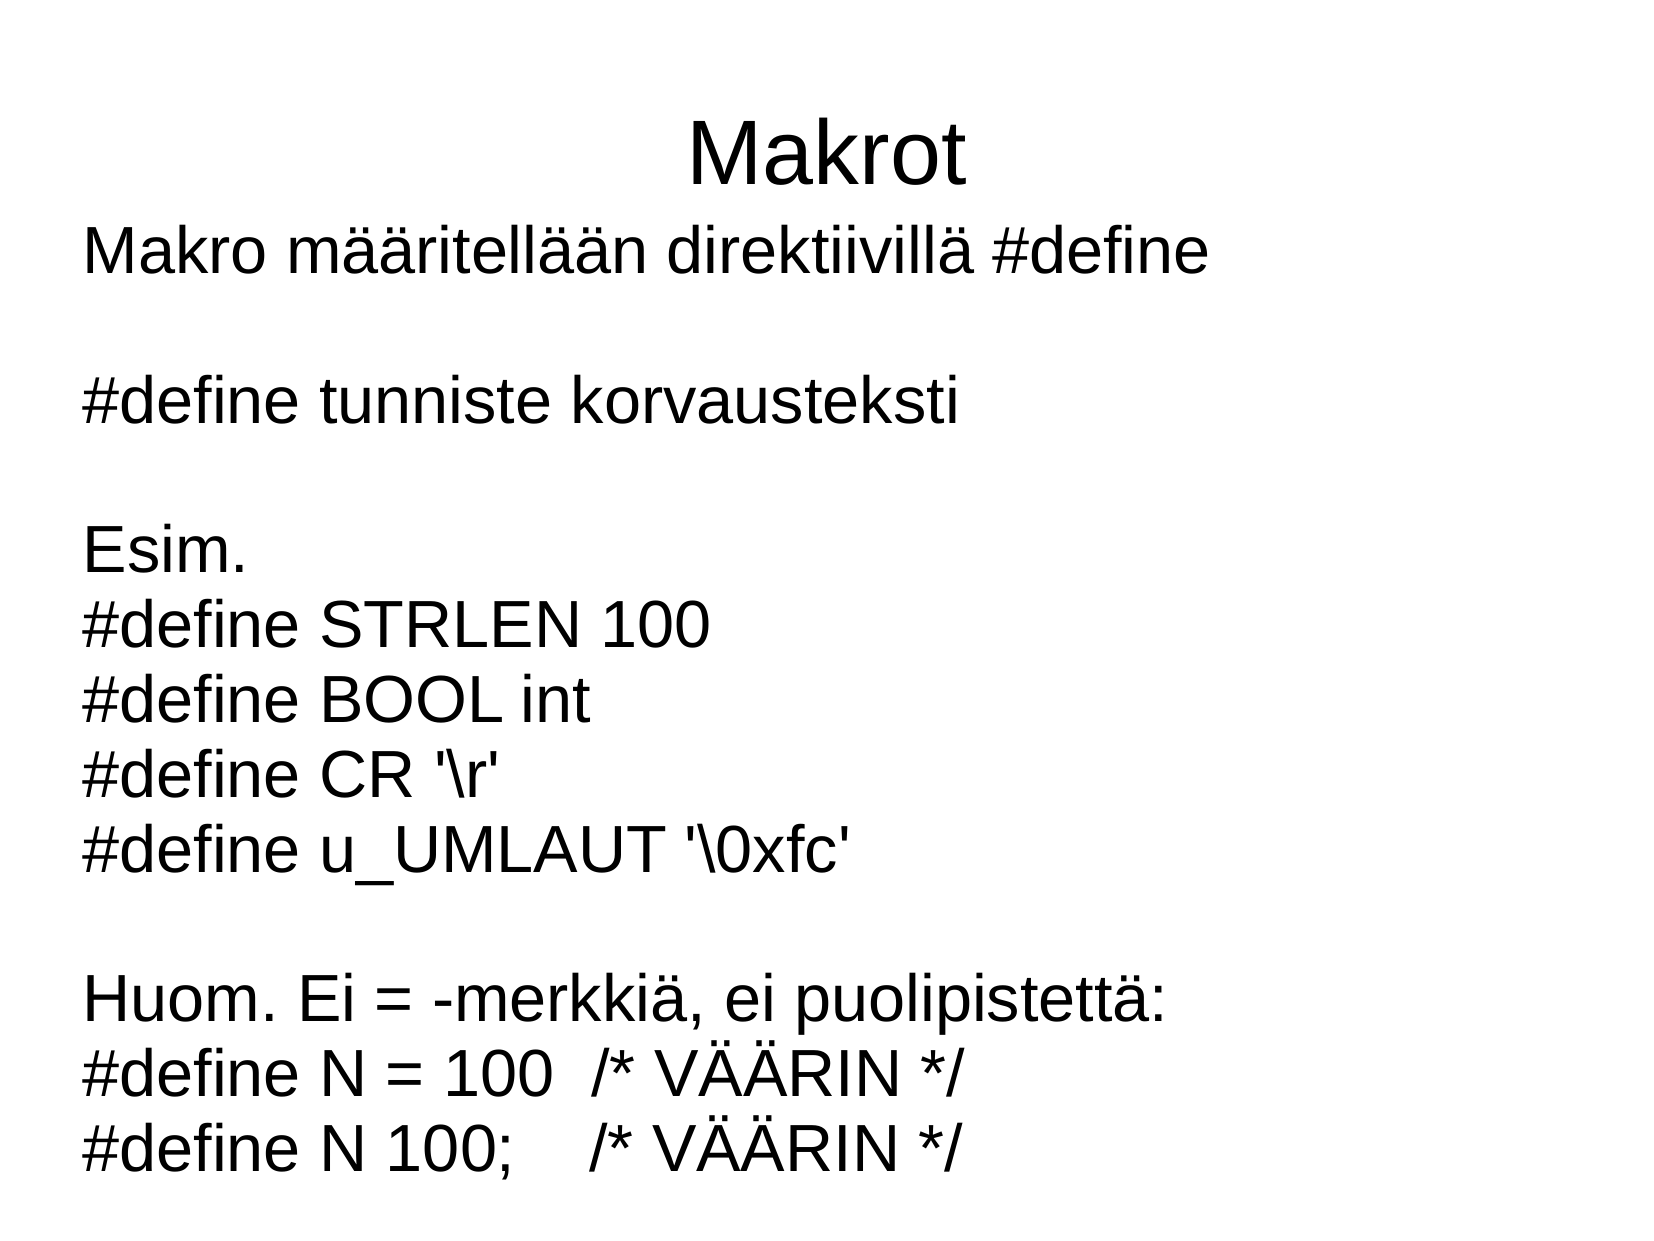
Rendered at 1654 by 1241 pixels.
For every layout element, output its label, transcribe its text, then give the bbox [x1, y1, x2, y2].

title Makrot [82, 56, 1571, 213]
subtitle Makro määritellään direktiivillä #define #define tunniste korvausteksti Esim. #define STRLEN 100 #define BOOL int #define CR '\r' #define u_UMLAUT '\0xfc' Huom. Ei = -merkkiä, ei puolipistettä: #define N = 100 /* VÄÄRIN */ #define N 100; /* VÄÄRIN */ [82, 213, 1571, 1186]
